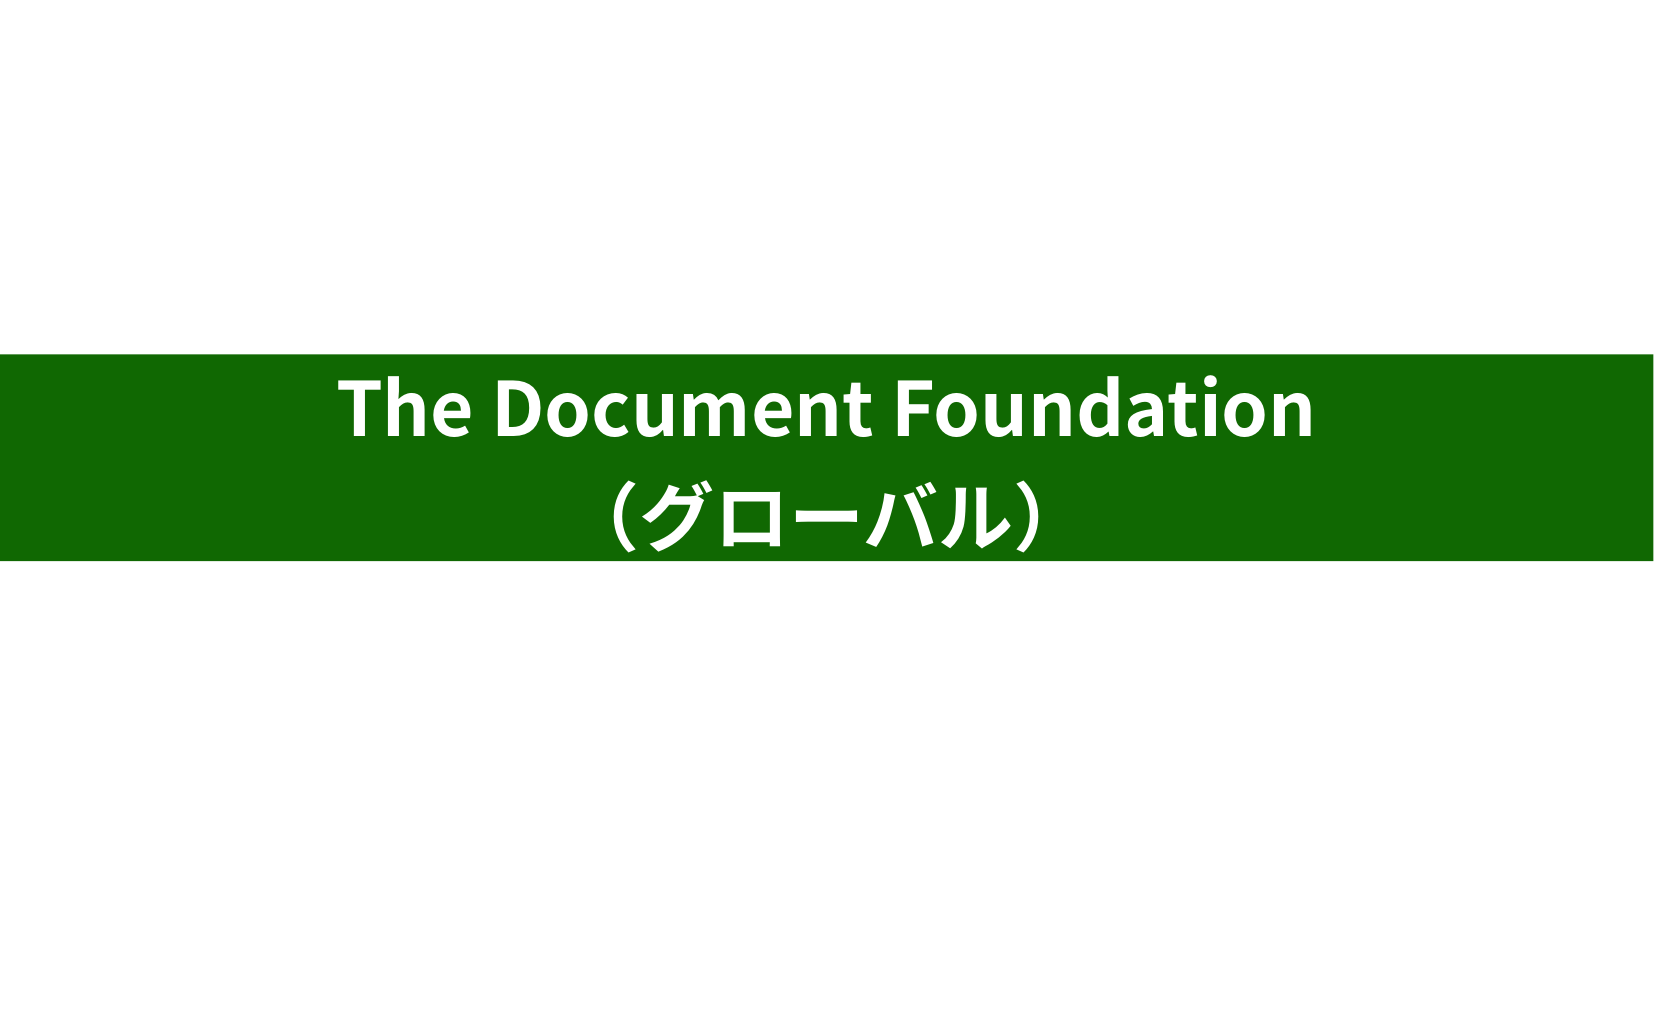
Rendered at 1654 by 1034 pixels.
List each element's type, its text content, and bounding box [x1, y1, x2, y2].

title The Document Foundation （グローバル） [82, 349, 1571, 567]
